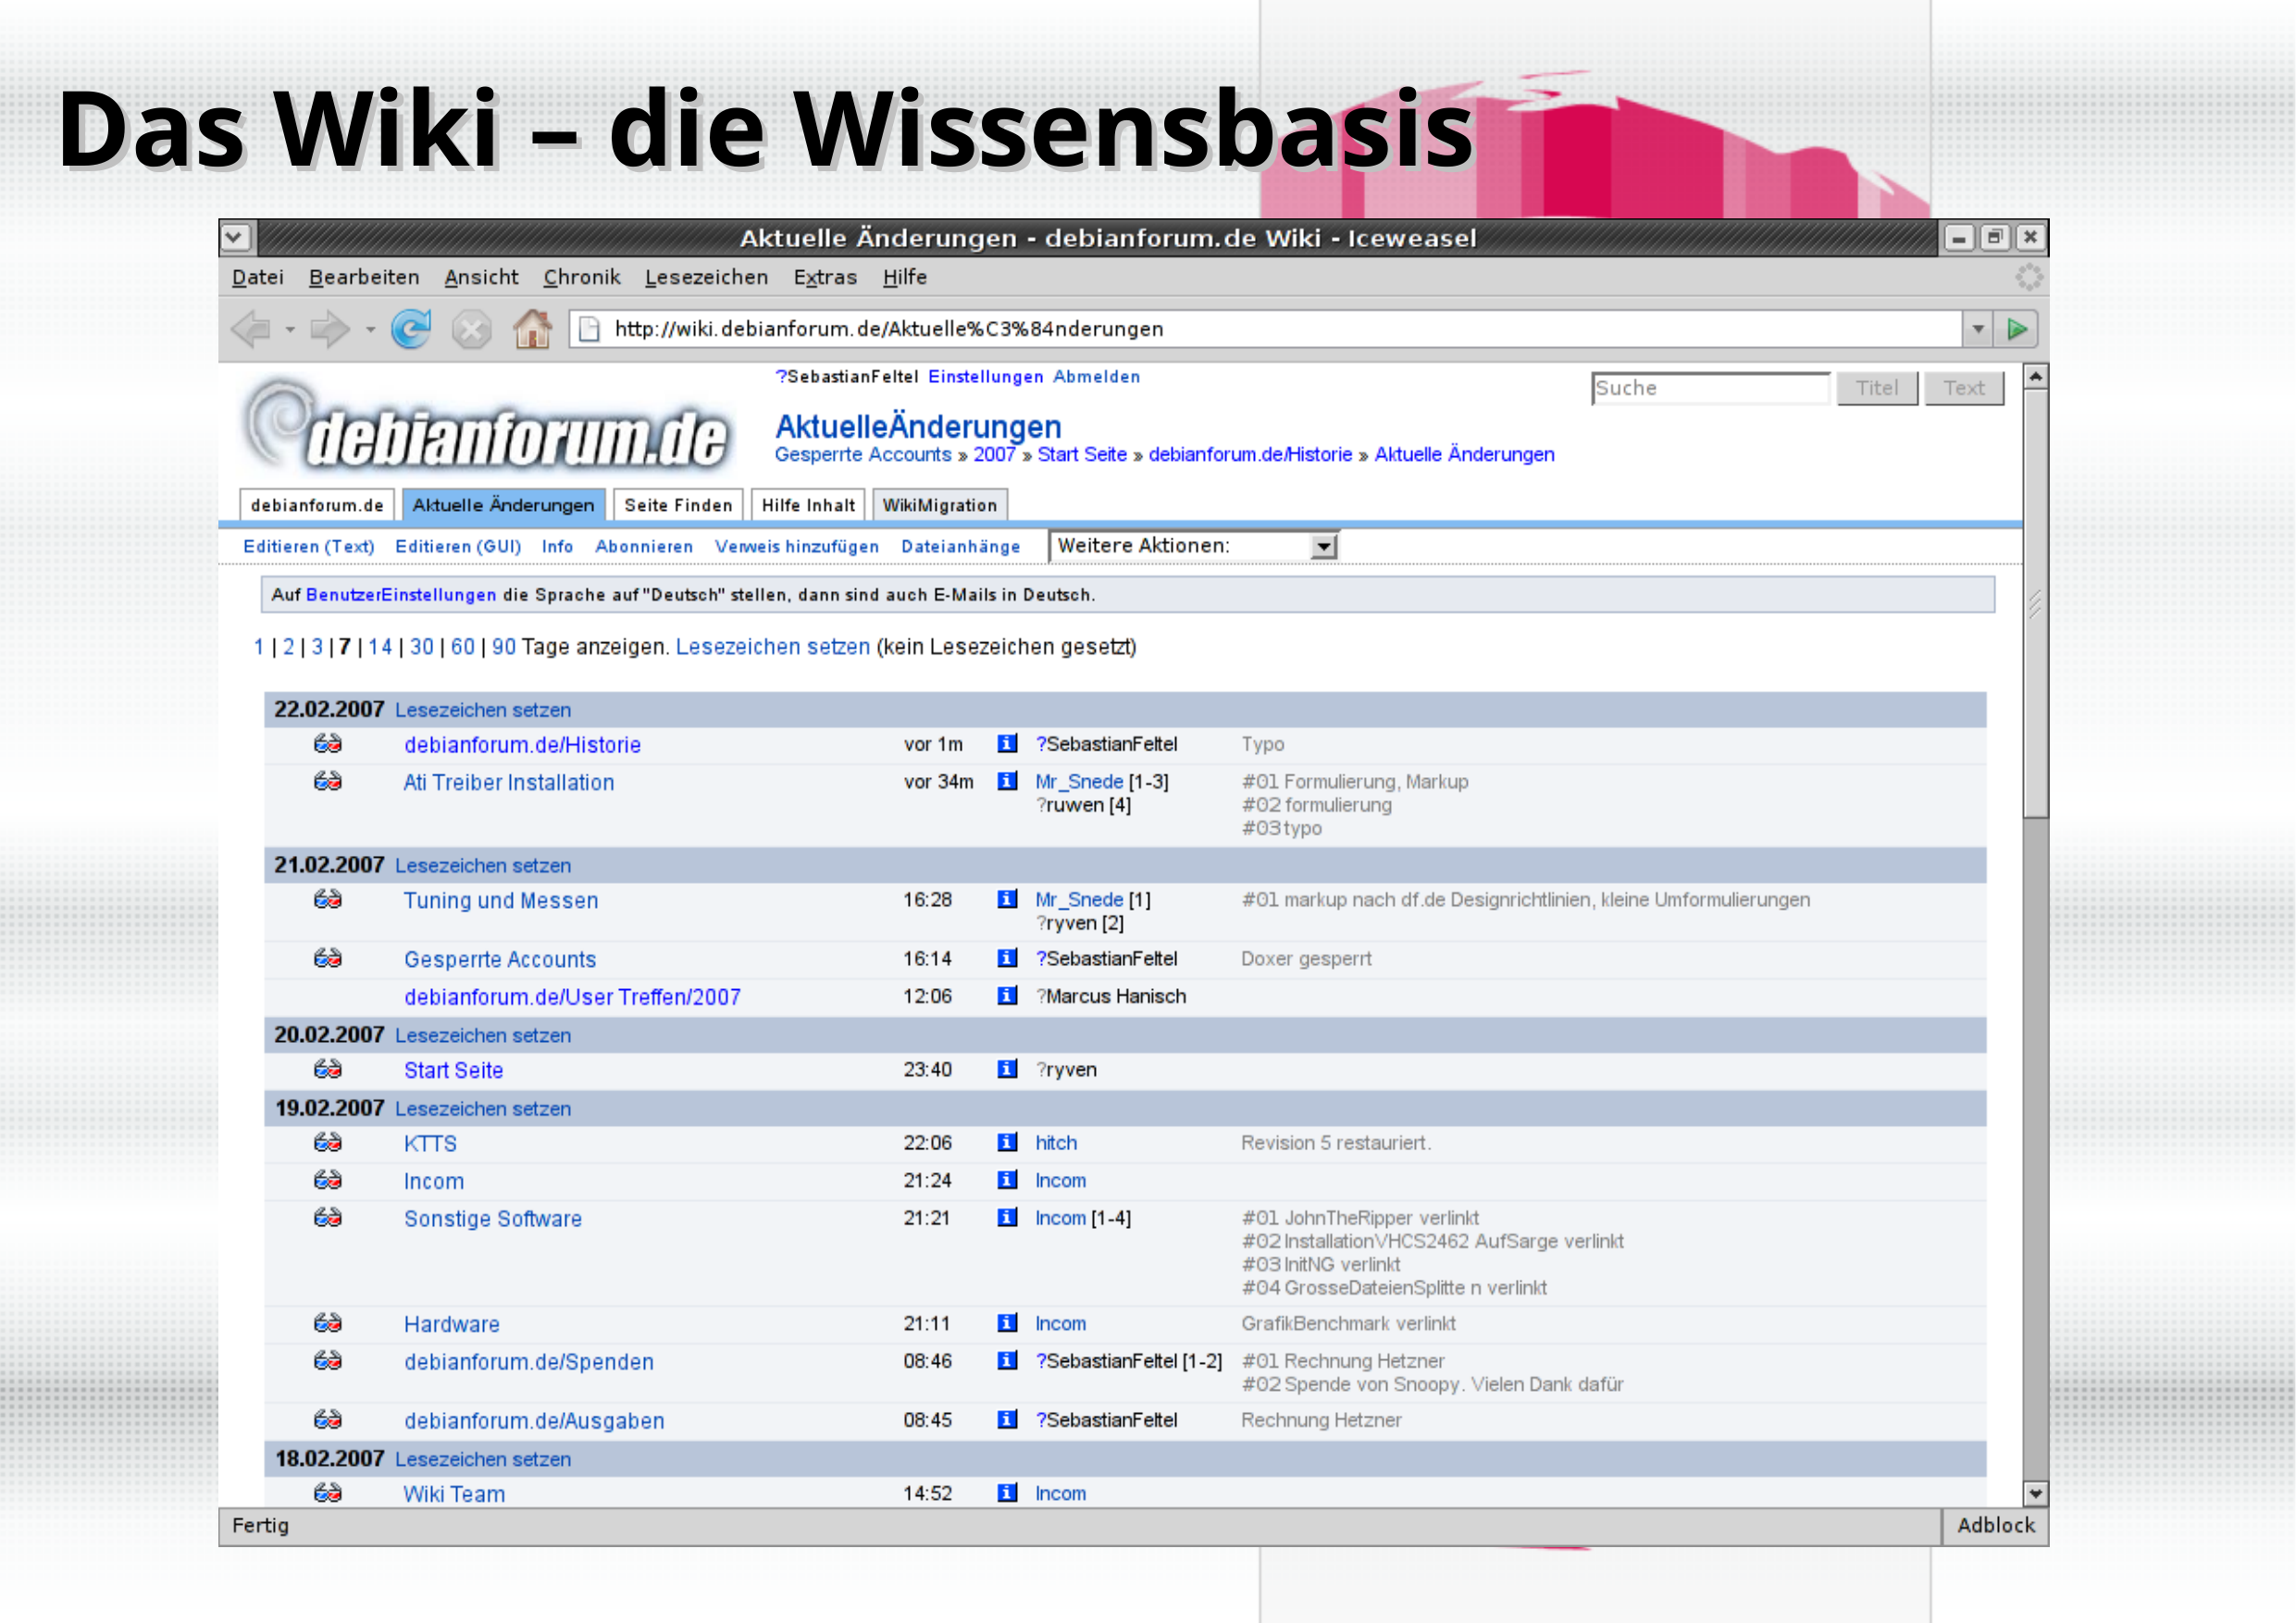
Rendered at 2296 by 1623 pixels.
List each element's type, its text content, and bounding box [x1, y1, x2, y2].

text_box Das Wiki – die Wissensbasis [55, 55, 2213, 176]
picture [0, 0, 2296, 1623]
